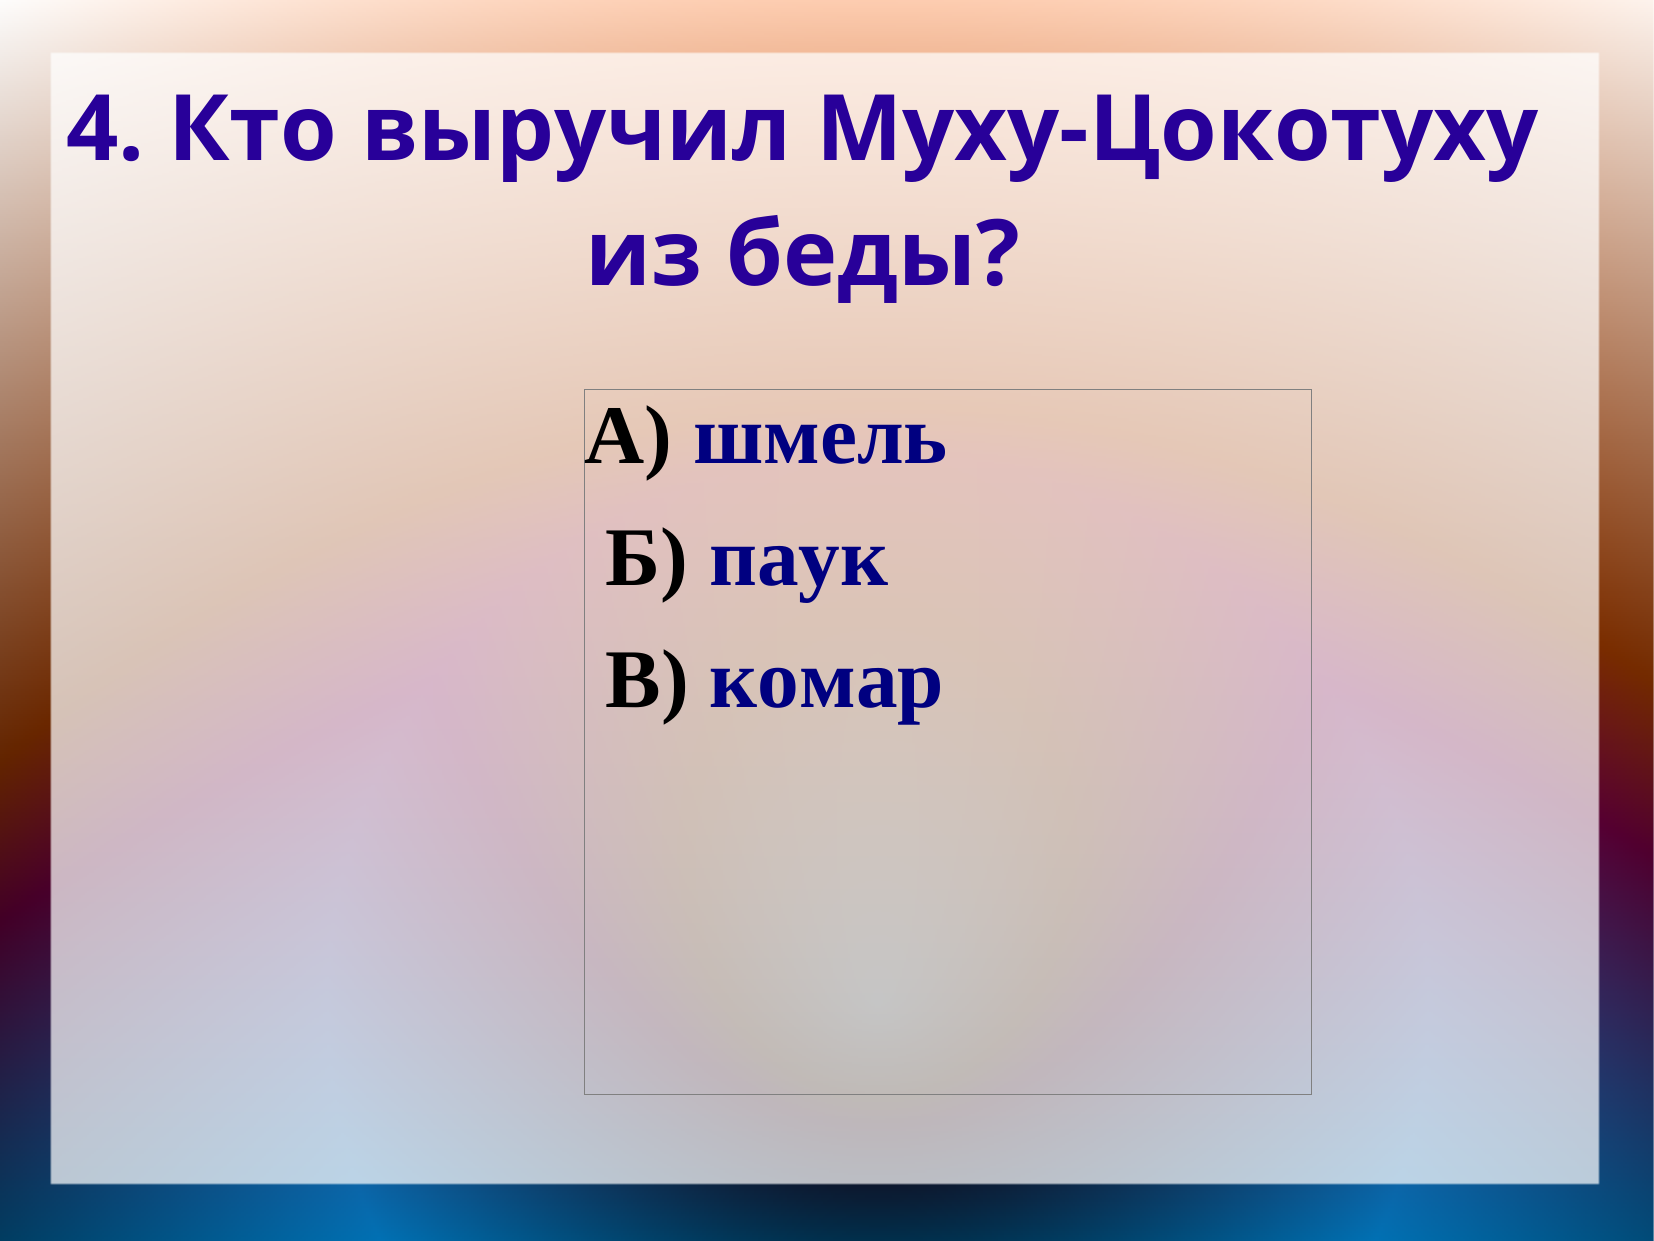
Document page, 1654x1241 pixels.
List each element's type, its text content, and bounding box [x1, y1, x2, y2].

title 4. Кто выручил Муху-Цокотуху из беды? [59, 59, 1548, 344]
picture [0, 0, 1654, 1241]
list А) шмель Б) паук В) комар [584, 389, 1312, 1095]
